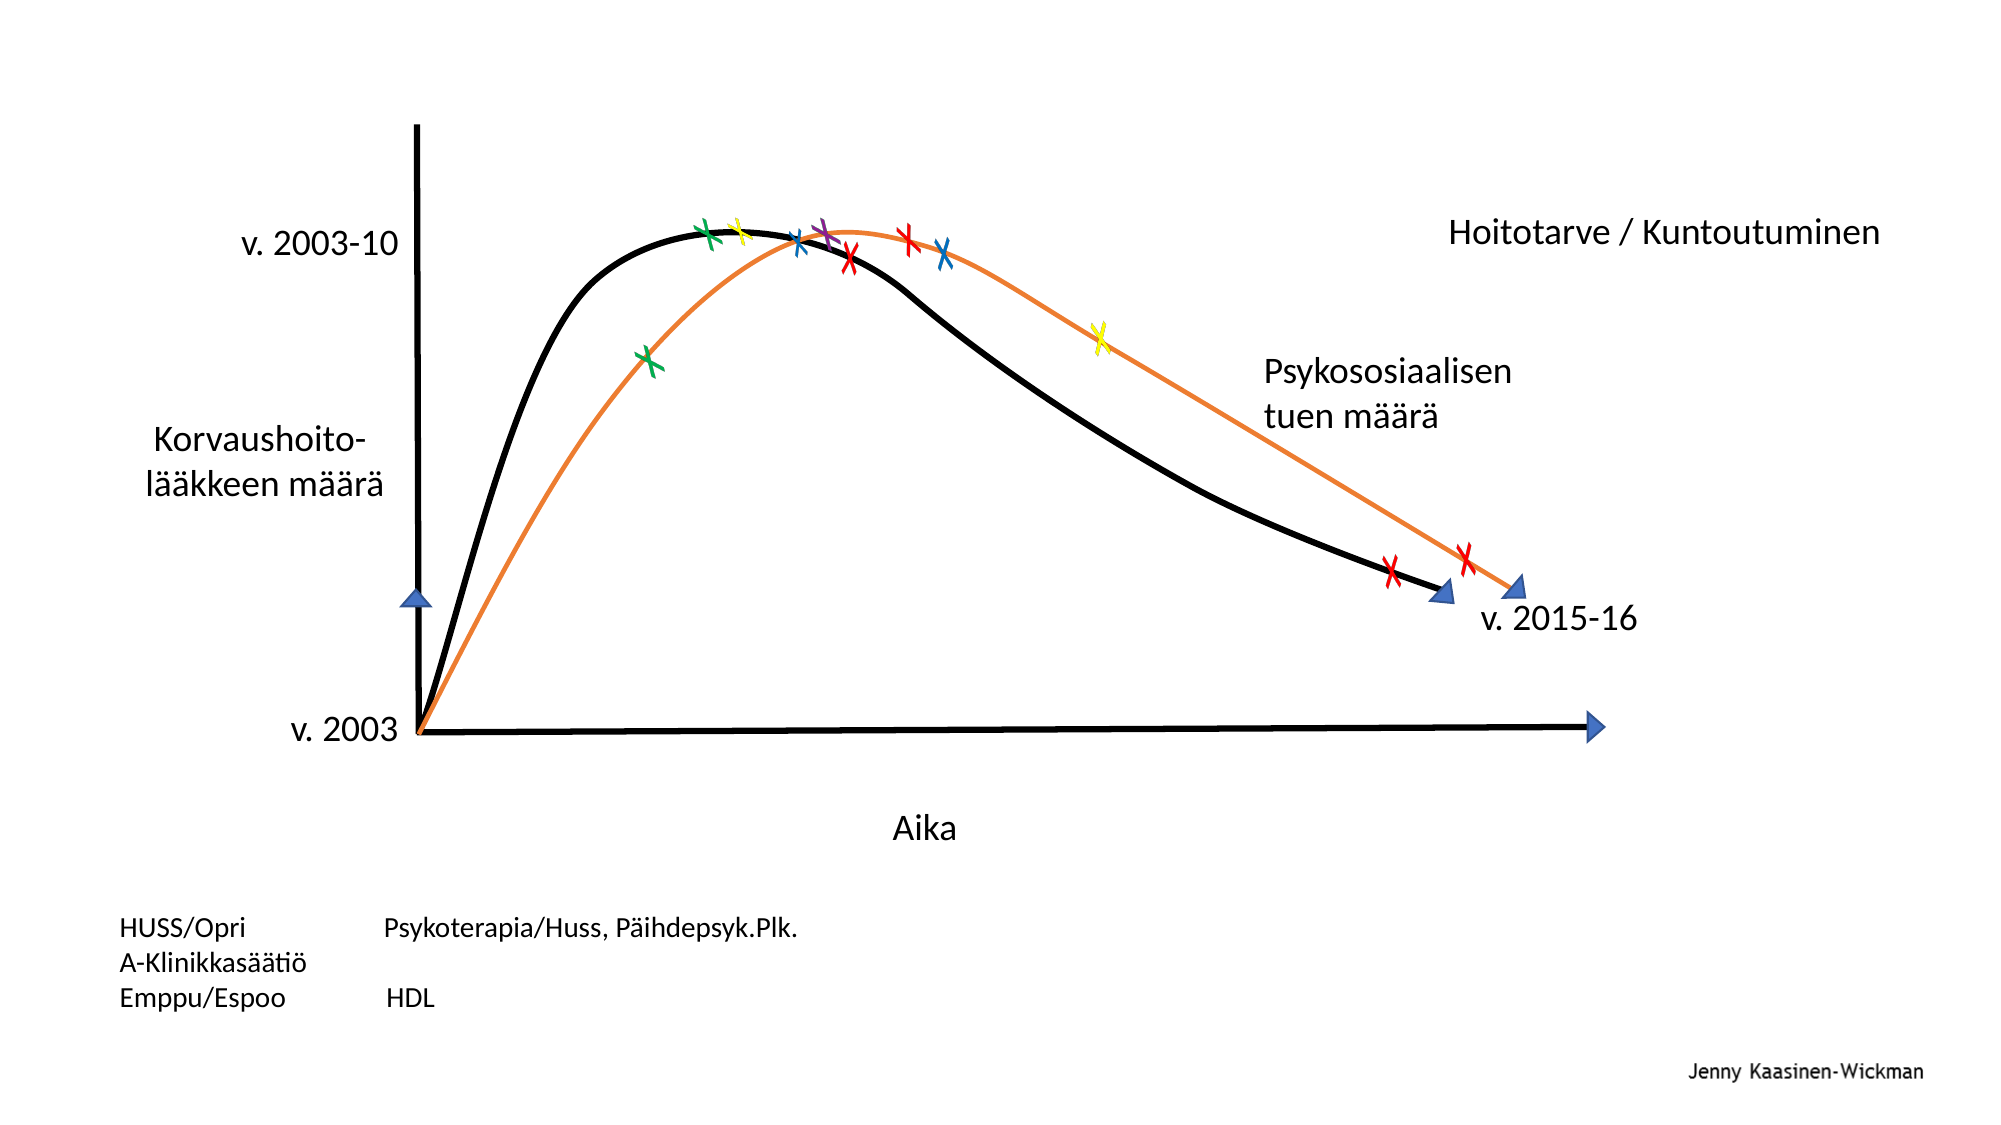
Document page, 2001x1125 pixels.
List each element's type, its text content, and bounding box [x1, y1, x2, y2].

picture [1086, 314, 1115, 363]
picture [930, 230, 957, 278]
picture [1452, 535, 1480, 584]
picture [1675, 1051, 1937, 1097]
picture [784, 222, 812, 264]
picture [721, 211, 759, 252]
text_box Aika [877, 795, 973, 856]
picture [804, 210, 862, 282]
text_box [1430, 579, 1454, 604]
text_box [1587, 712, 1605, 742]
text_box [1513, 575, 1524, 585]
picture [686, 210, 730, 259]
picture [627, 337, 672, 386]
picture [890, 215, 927, 265]
text_box [401, 589, 431, 607]
text_box HUSS/Opri Psykoterapia/Huss, Päihdepsyk.Plk. A-Klinikkasäätiö Emppu/Espoo HDL [104, 865, 957, 1021]
picture [1378, 547, 1405, 596]
text_box v. 2003-10 [226, 210, 419, 271]
text_box v. 2015-16 [1465, 585, 1676, 646]
text_box Korvaushoito- lääkkeen määrä [130, 406, 551, 512]
text_box v. 2003 [275, 696, 450, 757]
text_box Hoitotarve / Kuntoutuminen [1434, 199, 1897, 260]
text_box Psykososiaalisen tuen määrä [1249, 338, 1656, 444]
